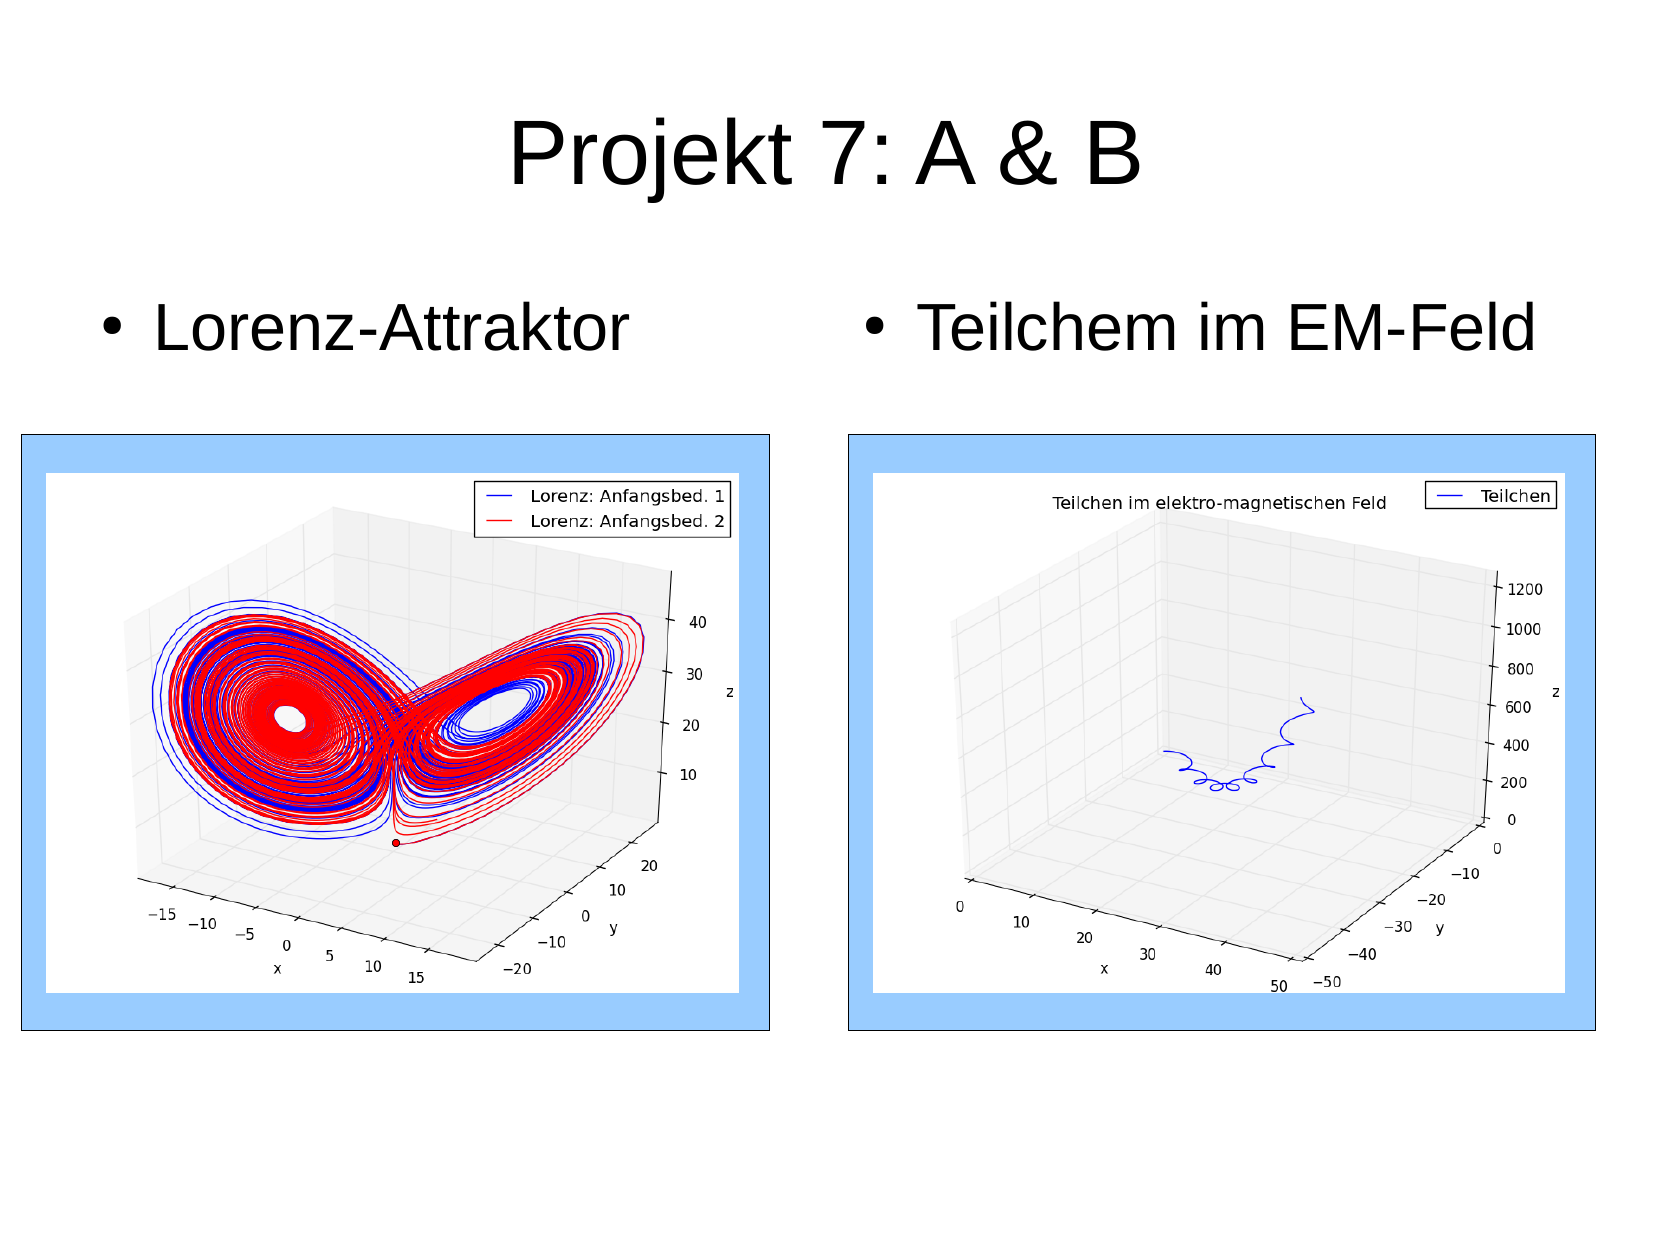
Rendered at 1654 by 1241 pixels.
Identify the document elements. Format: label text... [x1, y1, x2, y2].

picture [46, 473, 739, 993]
text_box [21, 434, 770, 1031]
title Projekt 7: A & B [82, 49, 1571, 257]
list Lorenz-Attraktor [82, 290, 809, 1109]
list Teilchem im EM-Feld [845, 290, 1572, 1094]
picture [873, 473, 1565, 993]
text_box [848, 434, 1596, 1031]
